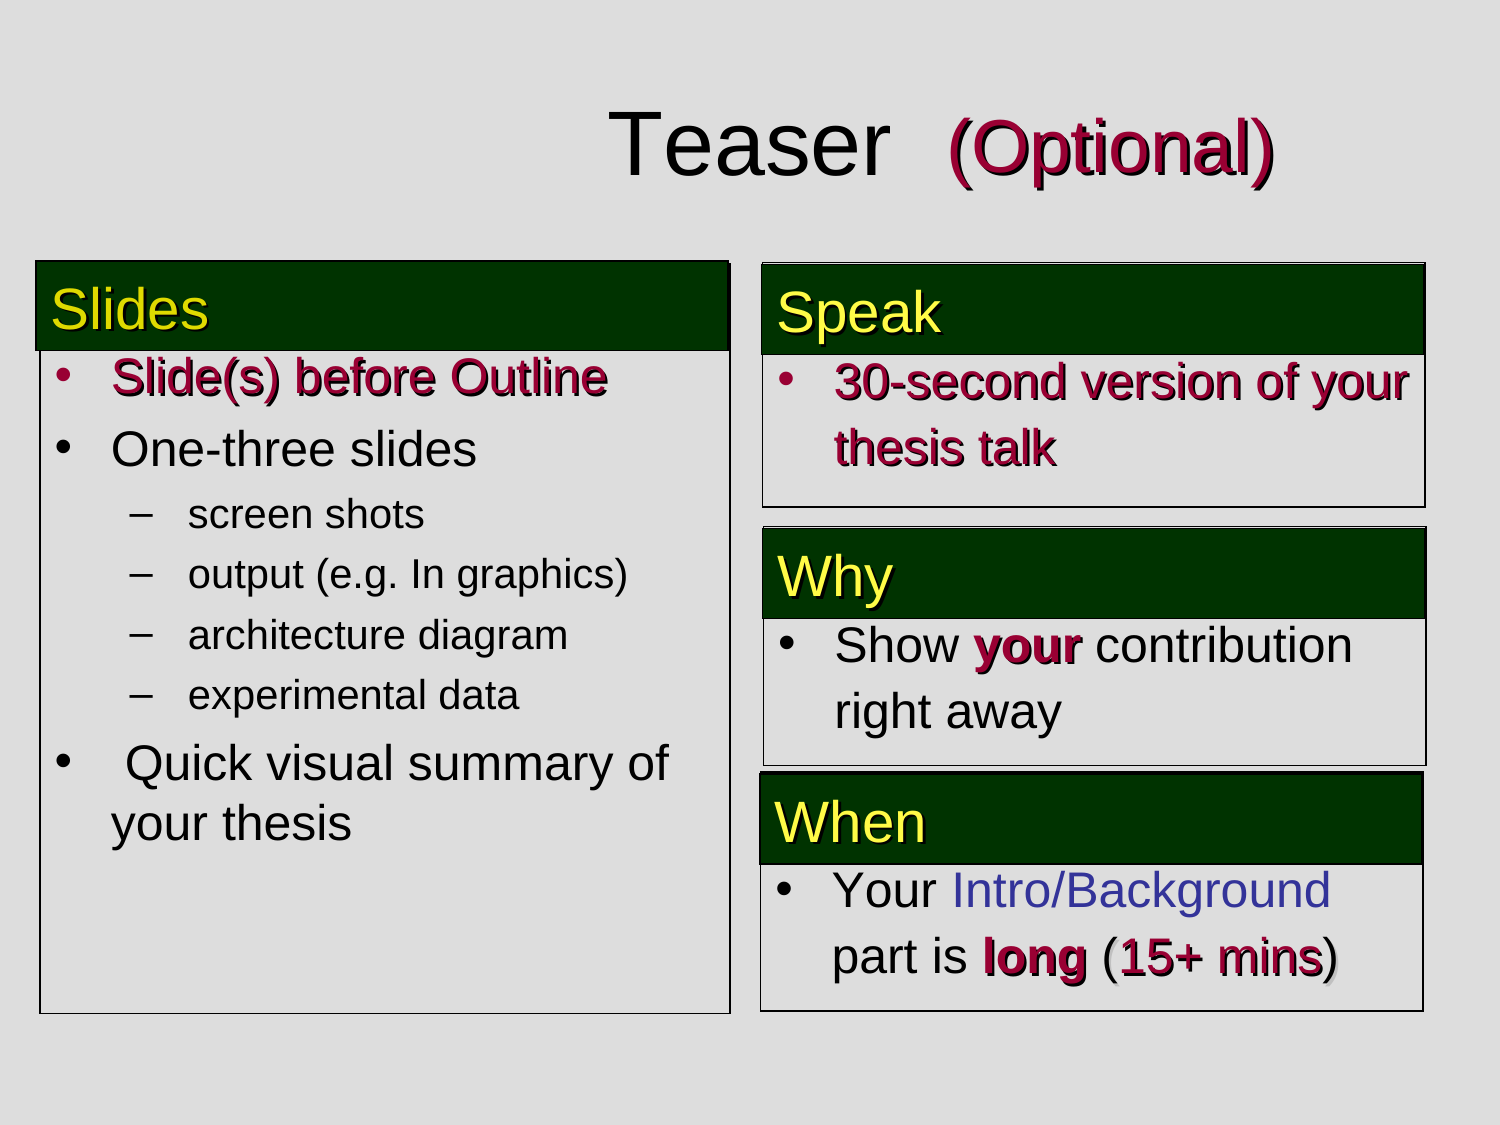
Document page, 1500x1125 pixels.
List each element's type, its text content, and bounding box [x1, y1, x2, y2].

text_box Show your contribution right away [763, 526, 1426, 766]
text_box Your Intro/Background part is long (15+ mins) [760, 771, 1424, 1011]
text_box When [759, 773, 1423, 864]
text_box Speak [761, 264, 1424, 355]
text_box Slides [36, 260, 729, 351]
list Slide(s) before Outline One-three slides screen shots output (e.g. In graphics) architecture diagram experimental data Quick visual summary of your thesis [39, 263, 731, 1014]
list 30-second version of your thesis talk [762, 262, 1426, 508]
title Teaser [75, 45, 1426, 233]
text_box (Optional) [931, 89, 1291, 196]
text_box Why [762, 528, 1425, 619]
